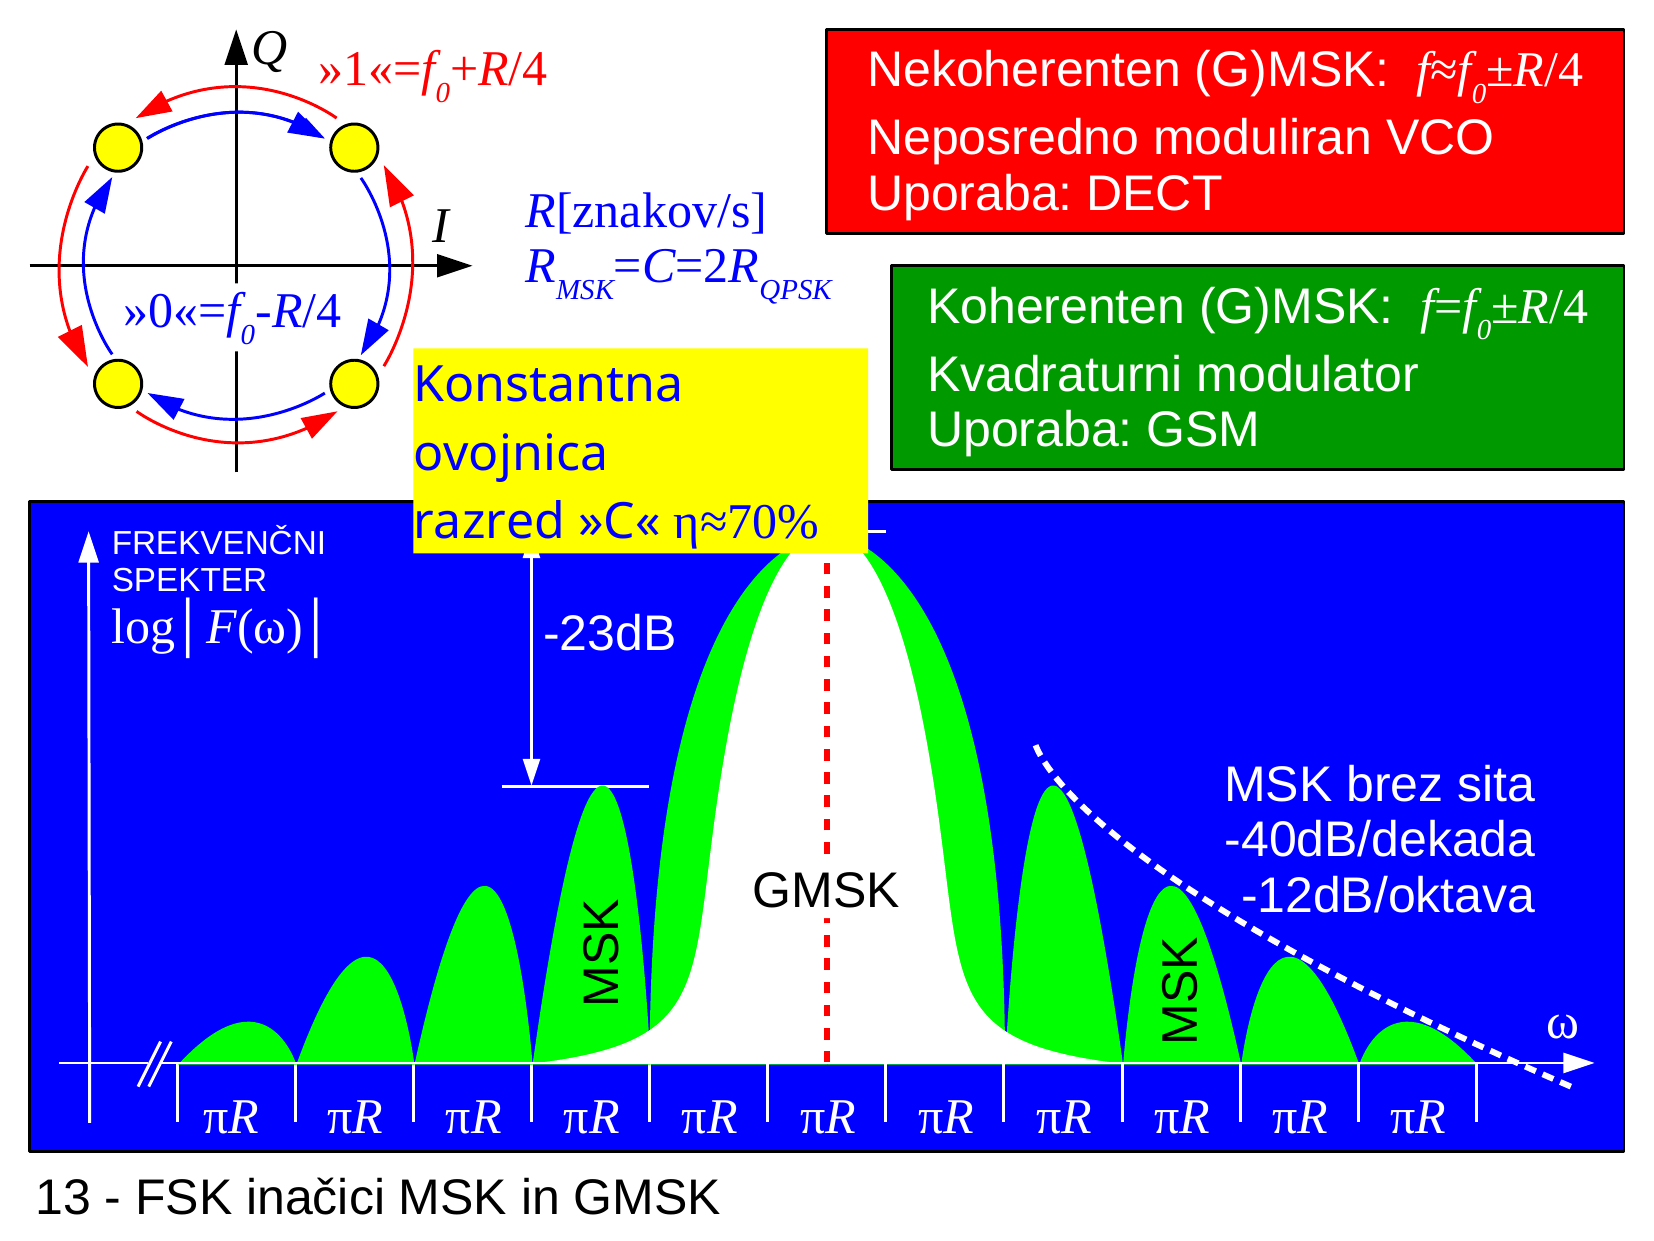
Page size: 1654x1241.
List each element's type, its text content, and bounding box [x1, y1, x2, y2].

text_box MSK brez sita -40dB/dekada -12dB/oktava [1213, 755, 1536, 924]
text_box [330, 360, 378, 408]
text_box πR [445, 1089, 544, 1146]
text_box πR [1154, 1089, 1253, 1146]
text_box R[znakov/s] RMSK=C=2RQPSK [525, 182, 845, 308]
text_box ω [1546, 993, 1592, 1062]
text_box [94, 360, 142, 408]
text_box πR [800, 1089, 898, 1146]
text_box 13 - FSK inačici MSK in GMSK [35, 1169, 794, 1227]
text_box πR [918, 1089, 1016, 1146]
text_box »0«=f0-R/4 [123, 283, 349, 352]
text_box I [432, 198, 478, 255]
text_box GMSK [752, 862, 904, 919]
text_box πR [203, 1089, 302, 1146]
text_box FREKVENČNI SPEKTER log│F(ω)│ [111, 524, 355, 668]
text_box MSK [572, 897, 629, 1008]
text_box πR [1272, 1089, 1371, 1146]
text_box [94, 124, 142, 172]
text_box πR [327, 1089, 426, 1146]
text_box Konstantna ovojnica razred »C« η≈70% [413, 348, 869, 473]
text_box Nekoherenten (G)MSK: f≈f0±R/4 Neposredno moduliran VCO Uporaba: DECT [826, 29, 1625, 234]
text_box πR [681, 1089, 780, 1146]
text_box [29, 501, 1625, 1152]
text_box Q [251, 19, 297, 76]
text_box [330, 124, 378, 172]
text_box Koherenten (G)MSK: f=f0±R/4 Kvadraturni modulator Uporaba: GSM [891, 265, 1625, 470]
text_box -23dB [543, 605, 686, 662]
text_box »1«=f0+R/4 [318, 41, 567, 110]
text_box πR [1390, 1089, 1489, 1146]
text_box MSK [1151, 935, 1208, 1046]
text_box πR [563, 1089, 662, 1146]
text_box πR [1036, 1089, 1134, 1146]
